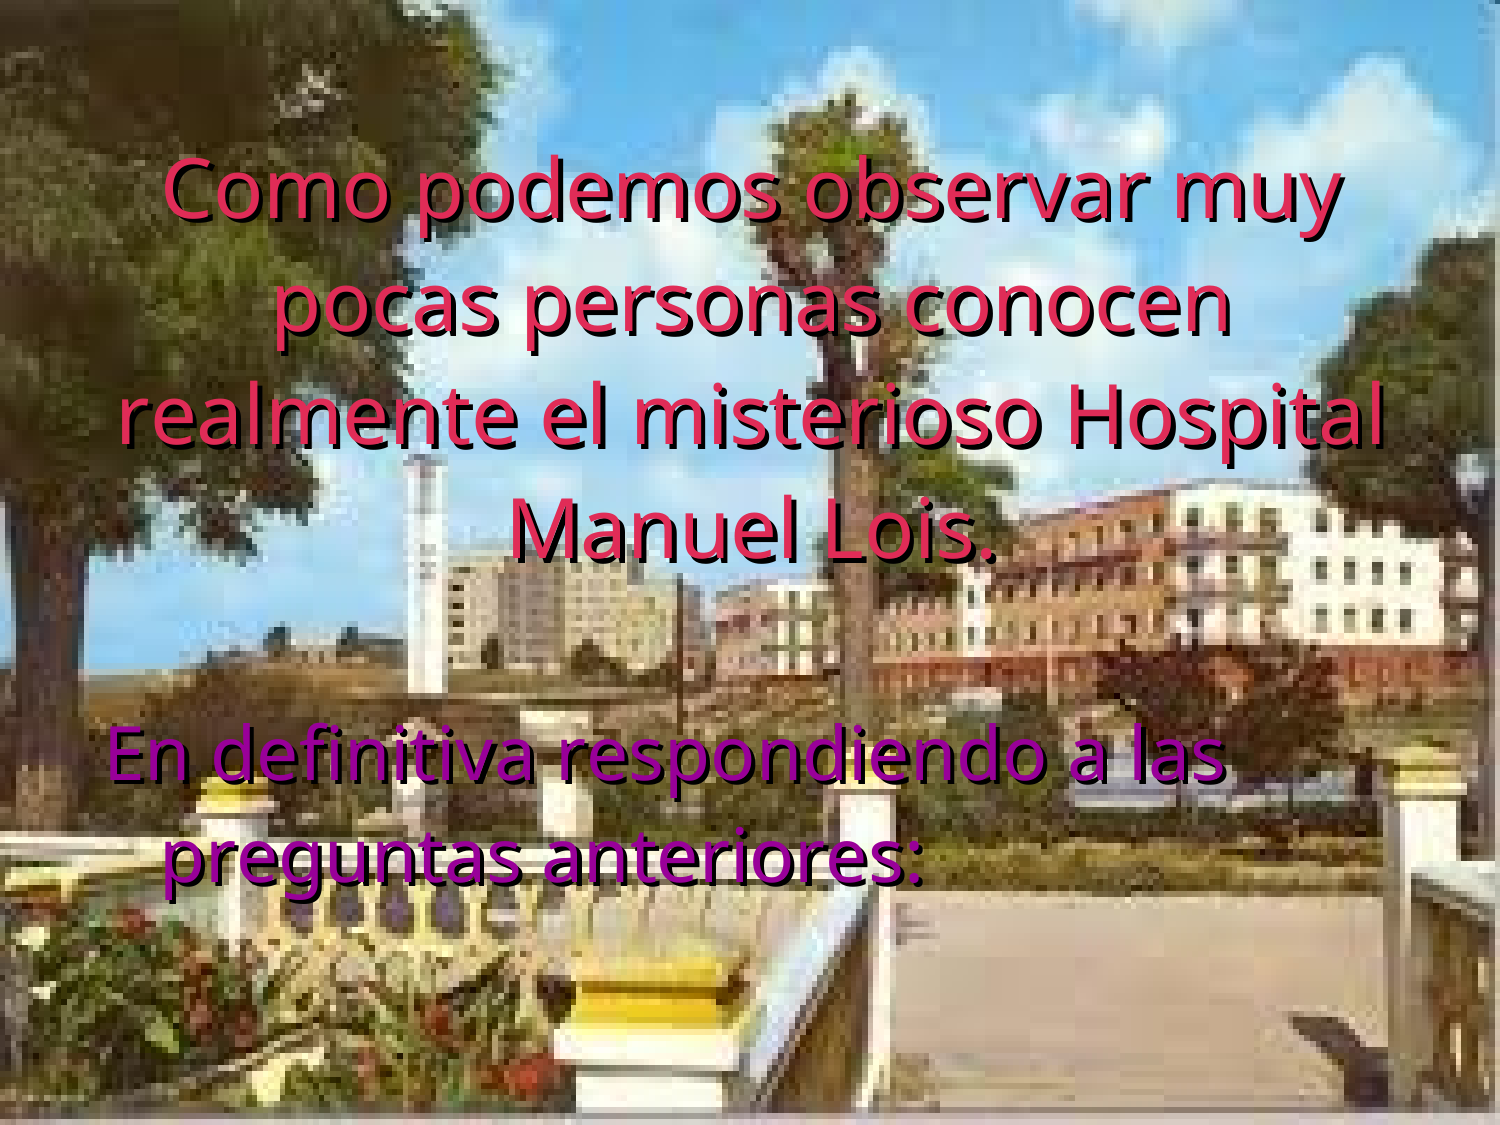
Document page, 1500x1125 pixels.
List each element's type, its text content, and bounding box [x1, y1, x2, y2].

list En definitiva respondiendo a las preguntas anteriores: [88, 692, 1390, 929]
title Como podemos observar muy pocas personas conocen realmente el misterioso Hospital Manuel Lois. [76, 154, 1427, 558]
picture [0, 0, 1500, 1125]
